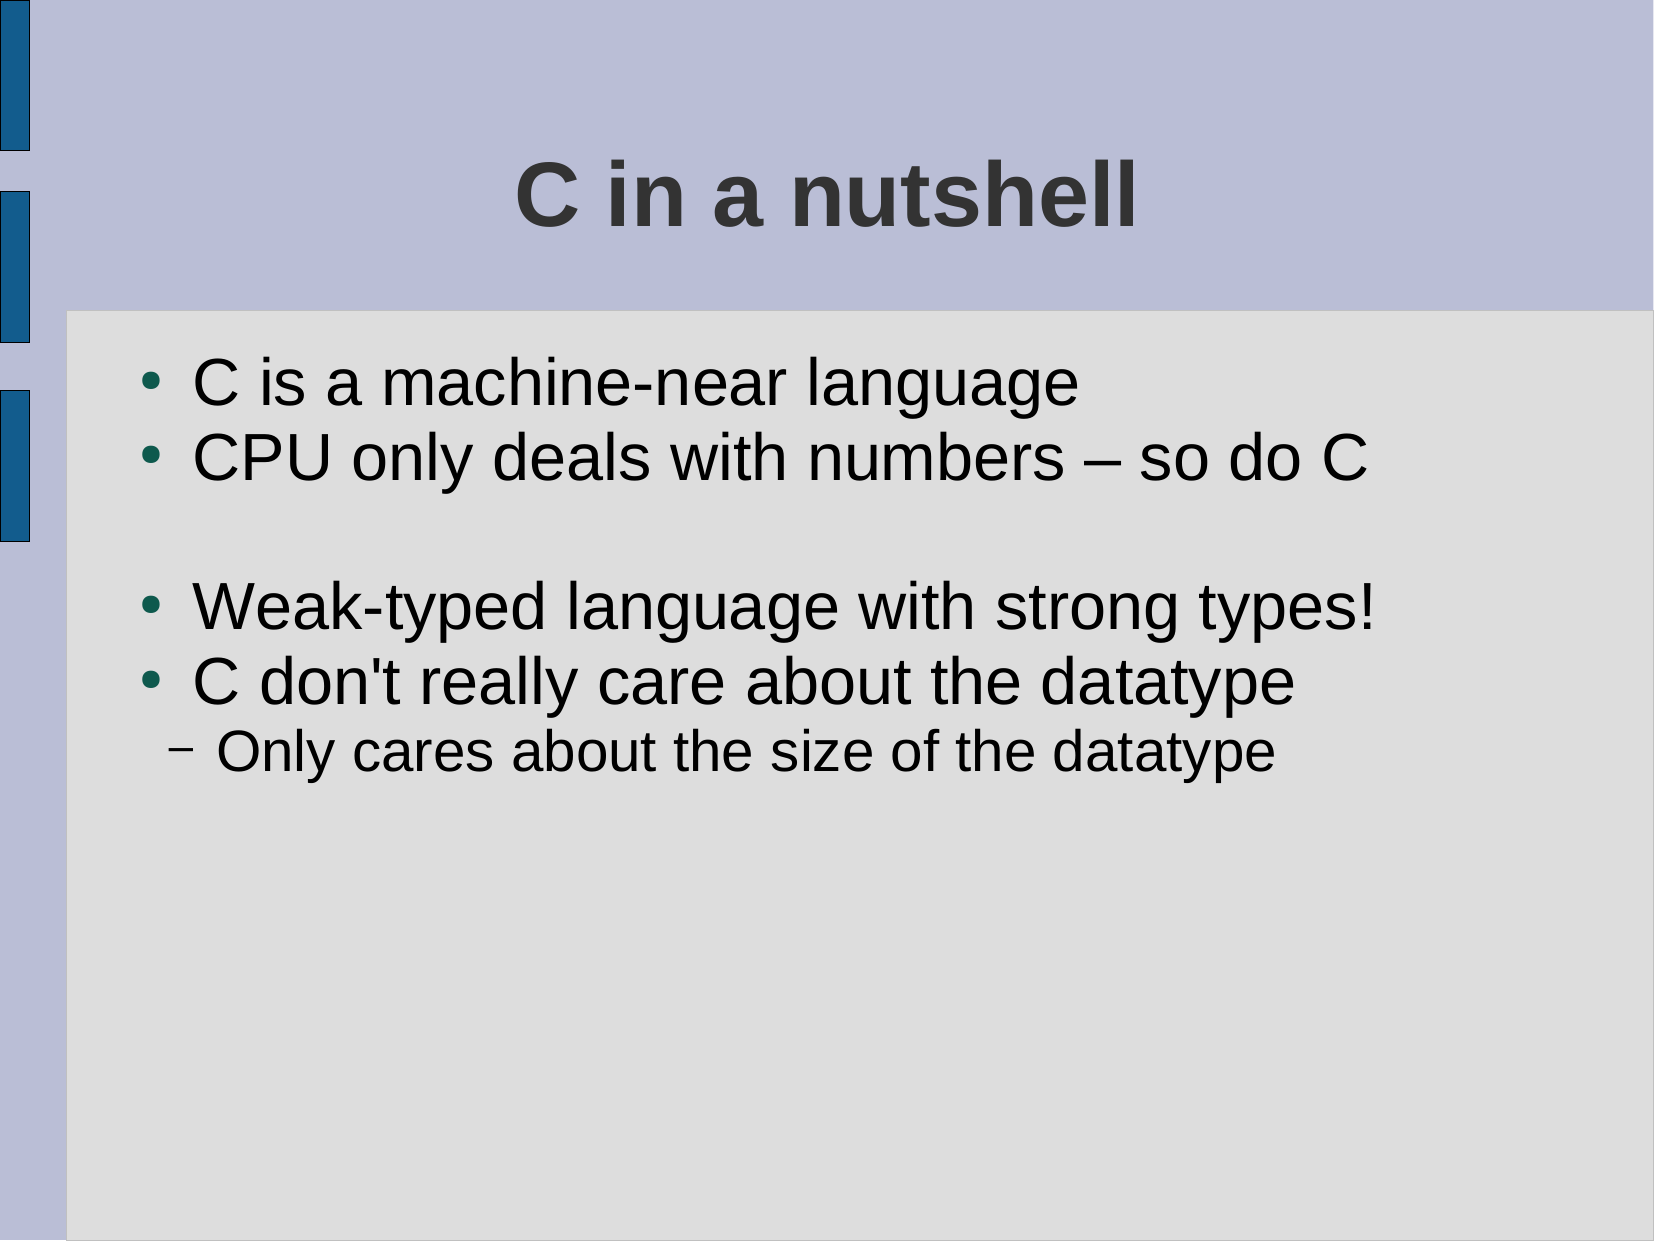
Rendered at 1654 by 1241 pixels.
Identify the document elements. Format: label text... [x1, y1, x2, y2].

title C in a nutshell [121, 91, 1534, 299]
list C is a machine-near language CPU only deals with numbers – so do C Weak-typed language with strong types! C don't really care about the datatype Only cares about the size of the datatype [121, 344, 1534, 1127]
